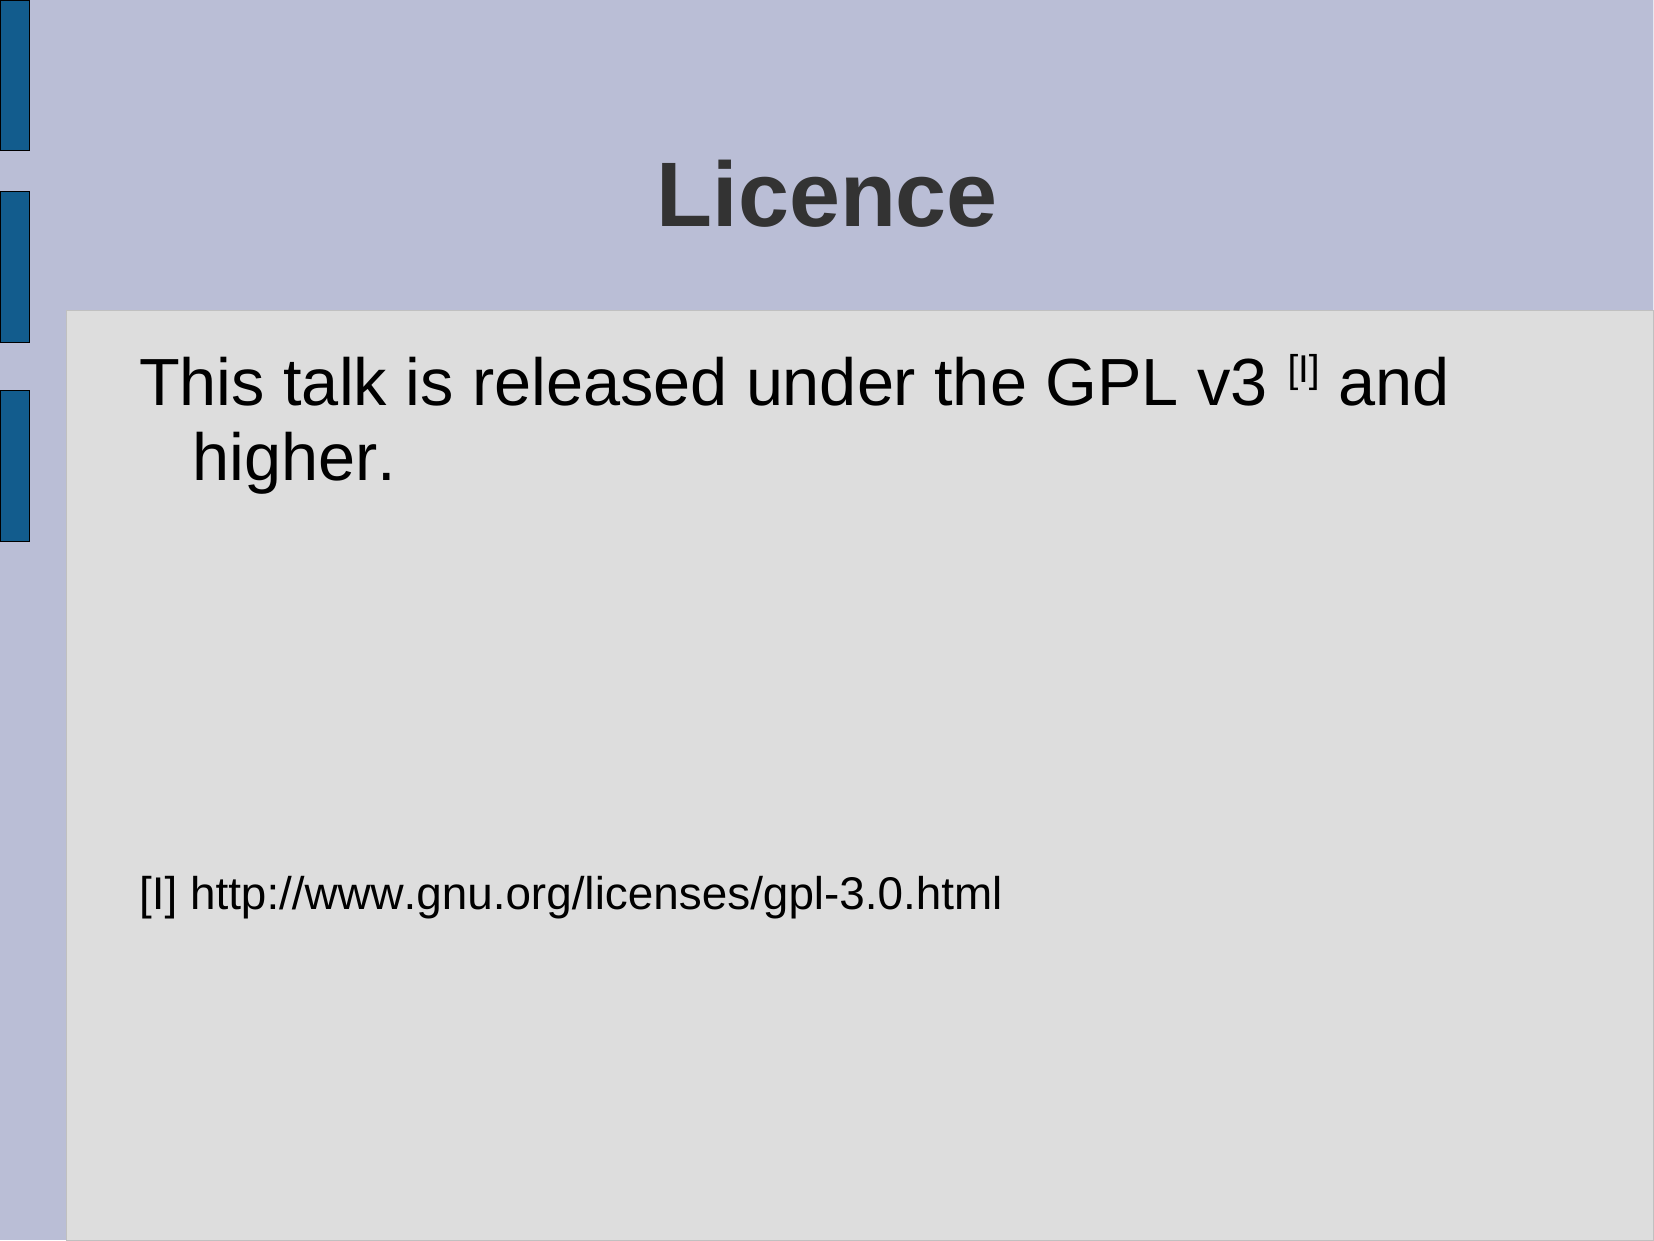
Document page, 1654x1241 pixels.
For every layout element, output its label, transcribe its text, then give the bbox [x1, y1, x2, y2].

list This talk is released under the GPL v3 [I] and higher. [I] http://www.gnu.org/licenses/gpl-3.0.html [121, 344, 1534, 1112]
title Licence [121, 98, 1534, 291]
